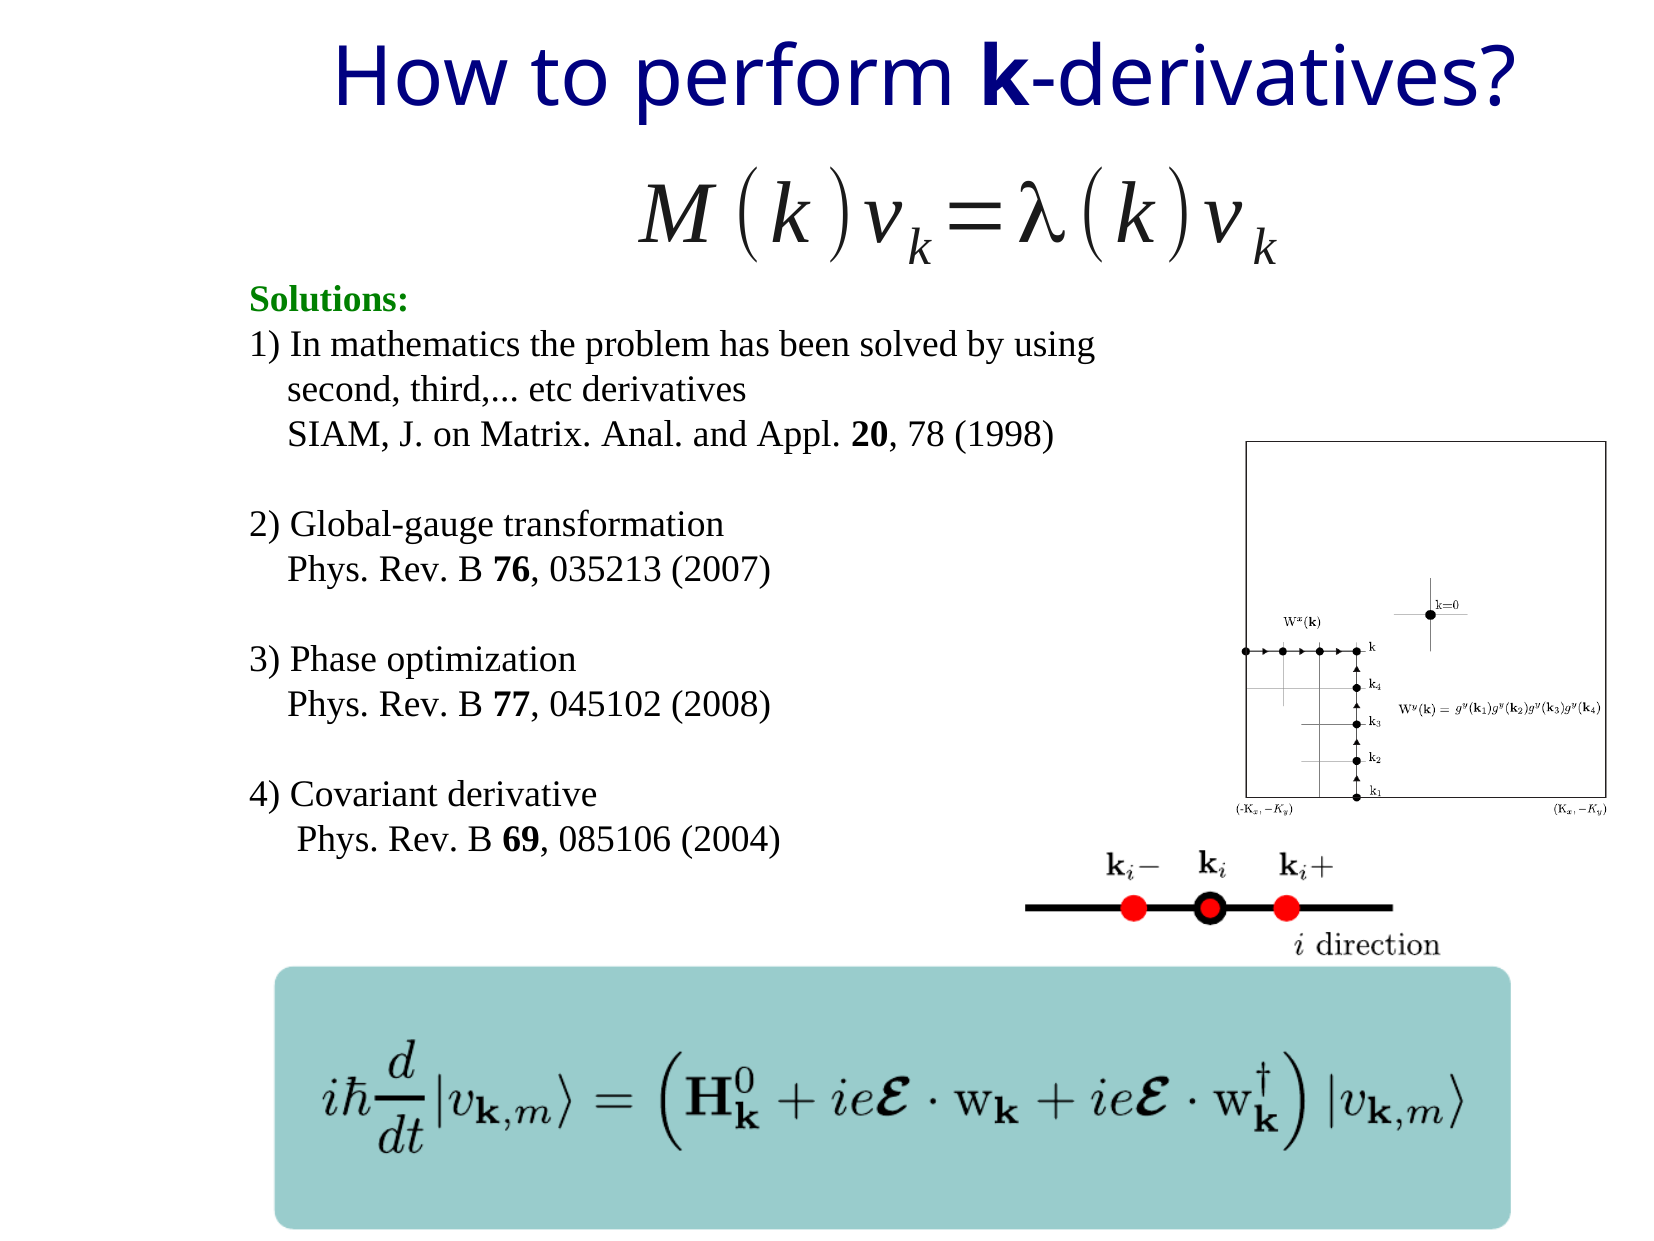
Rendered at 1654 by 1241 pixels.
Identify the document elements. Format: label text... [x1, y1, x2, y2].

text_box How to perform k-derivatives? [279, 14, 1569, 142]
picture [1210, 429, 1625, 825]
picture [226, 833, 1550, 1241]
chart [611, 161, 1302, 274]
text_box Solutions: In mathematics the problem has been solved by using second, third,... etc derivatives SIAM, J. on Matrix. Anal. and Appl. 20, 78 (1998) Global-gauge transformation Phys. Rev. B 76, 035213 (2007) Phase optimization Phys. Rev. B 77, 045102 (2008) Covariant derivative Phys. Rev. B 69, 085106 (2004) [234, 266, 1201, 929]
